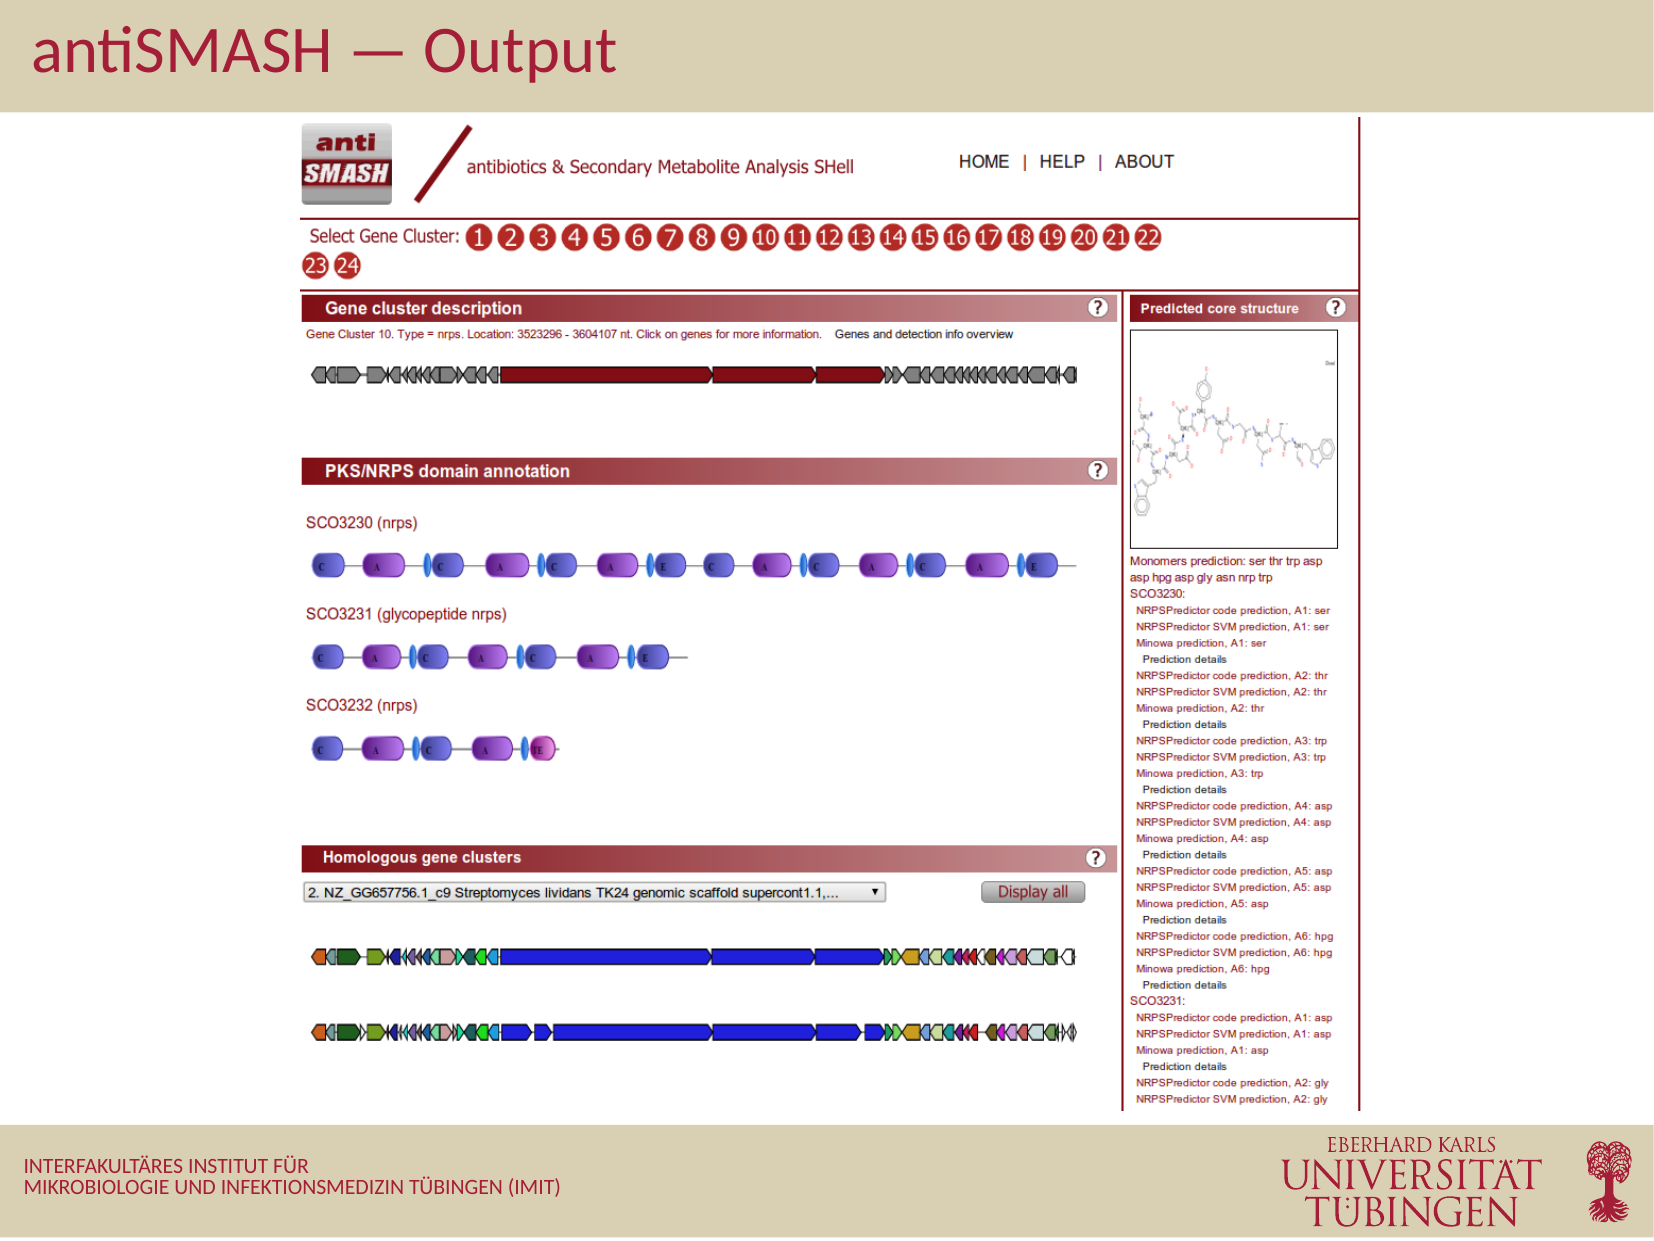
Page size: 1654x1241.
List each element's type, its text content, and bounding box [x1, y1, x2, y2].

title antiSMASH — Output [31, 0, 1374, 113]
picture [300, 117, 1389, 1111]
